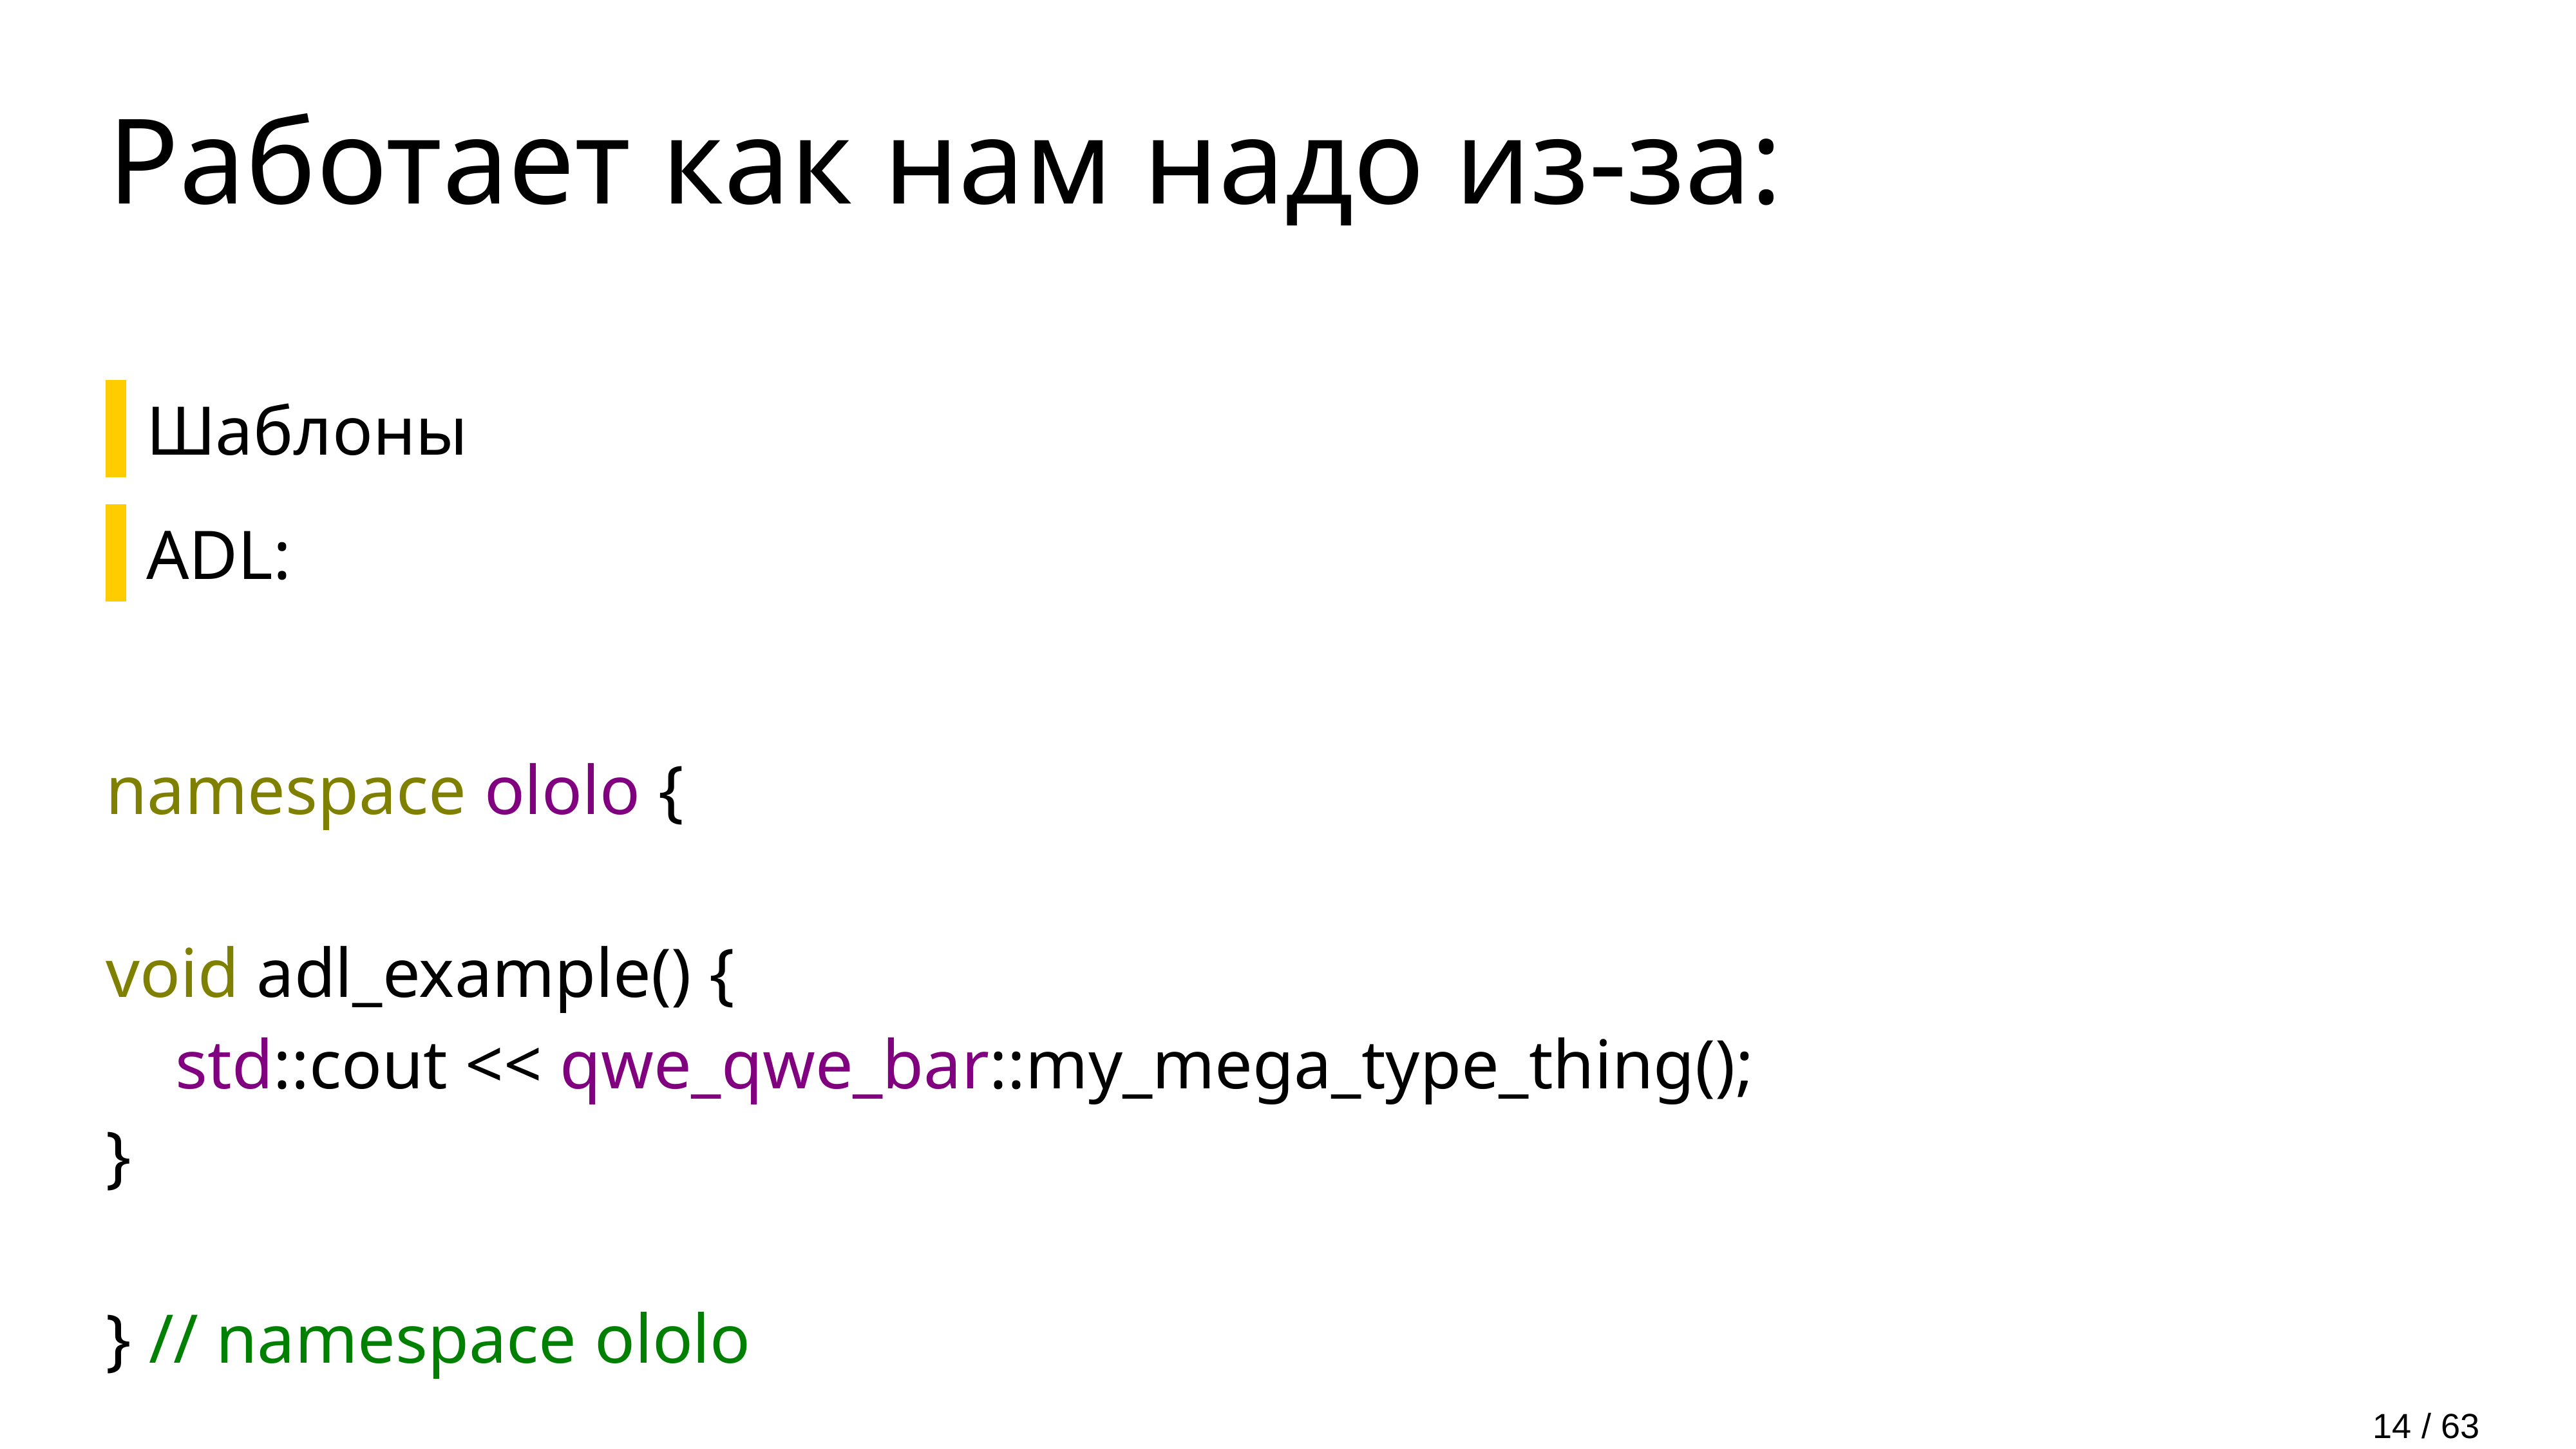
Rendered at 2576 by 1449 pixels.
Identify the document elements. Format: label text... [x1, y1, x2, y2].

text_box <number> / 63 [2363, 1402, 2576, 1449]
text_box Шаблоны ADL: namespace ololo { void adl_example() { std::cout << qwe_qwe_bar::my_mega_type_thing(); } } // namespace ololo [96, 364, 2512, 1419]
title Работает как нам надо из-за: [108, 80, 2468, 242]
